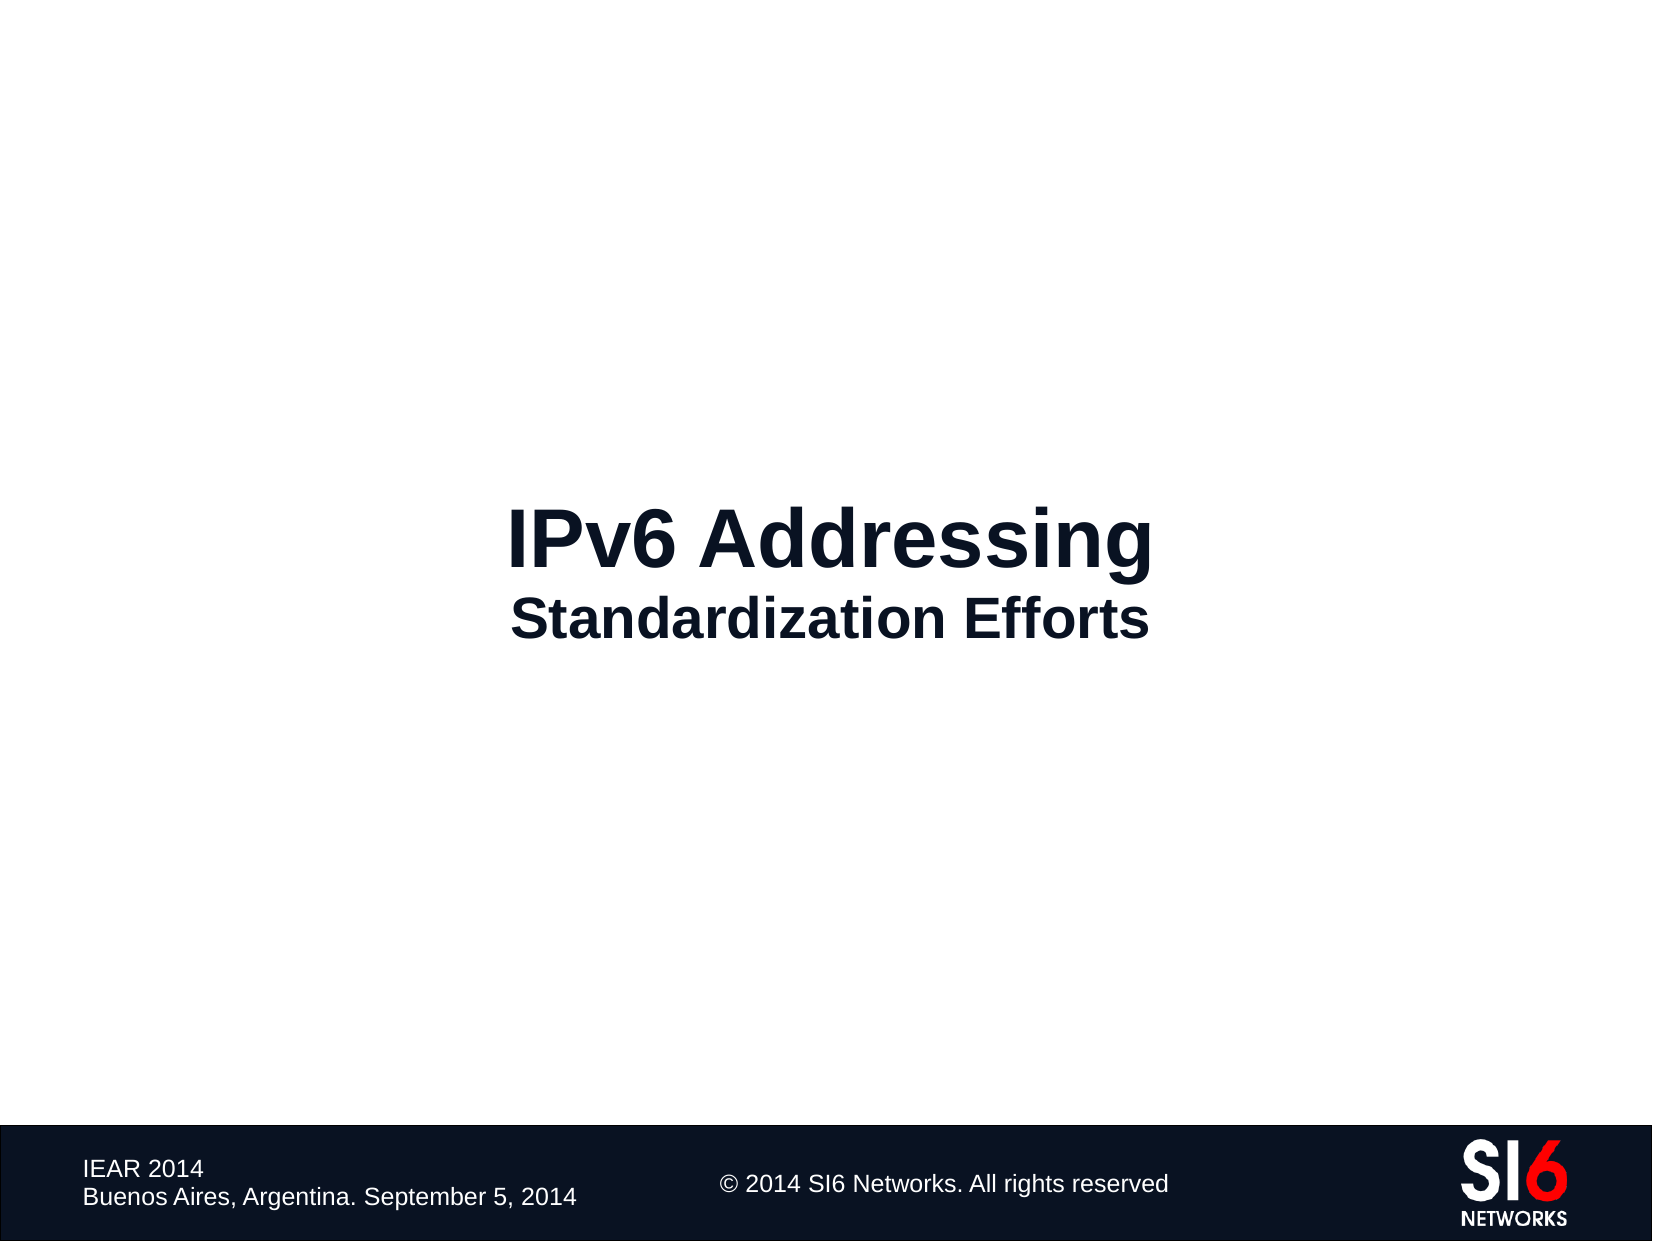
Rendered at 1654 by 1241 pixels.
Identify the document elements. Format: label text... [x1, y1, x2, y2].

title IPv6 Addressing Standardization Efforts [86, 467, 1576, 676]
picture [1461, 1139, 1567, 1226]
